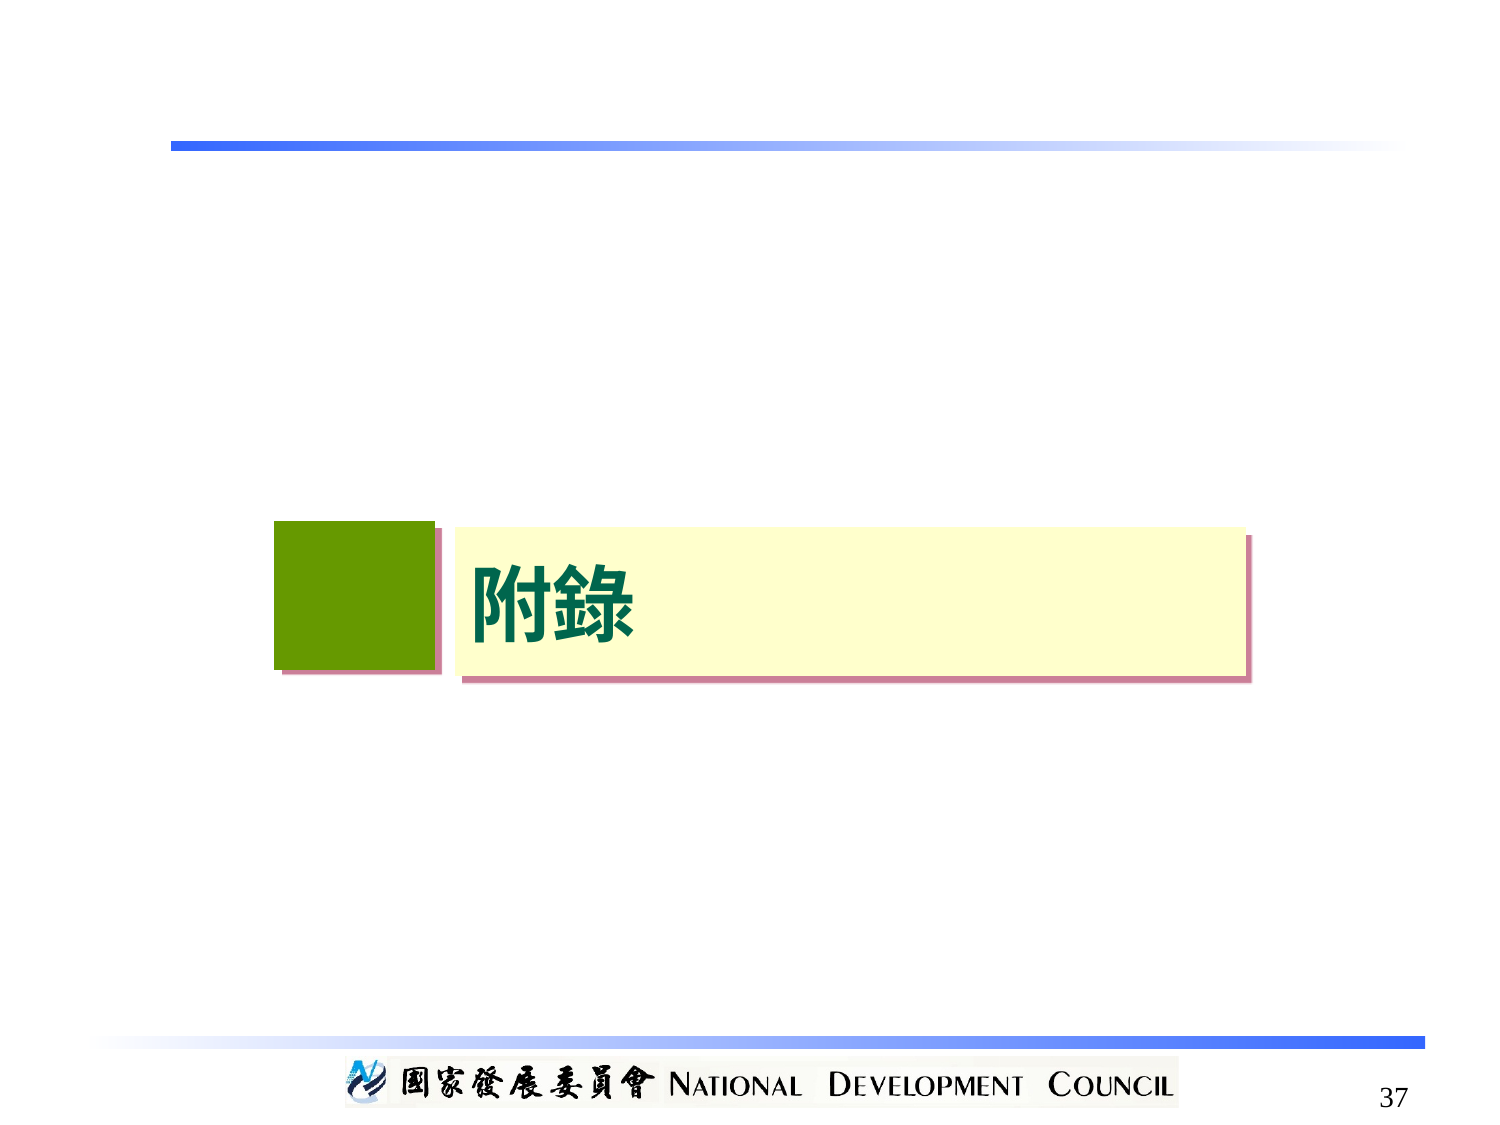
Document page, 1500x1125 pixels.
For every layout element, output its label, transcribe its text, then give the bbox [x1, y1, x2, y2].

text_box 附錄 [455, 527, 1246, 676]
text_box [274, 521, 435, 670]
text_box 37 [1364, 1070, 1490, 1106]
